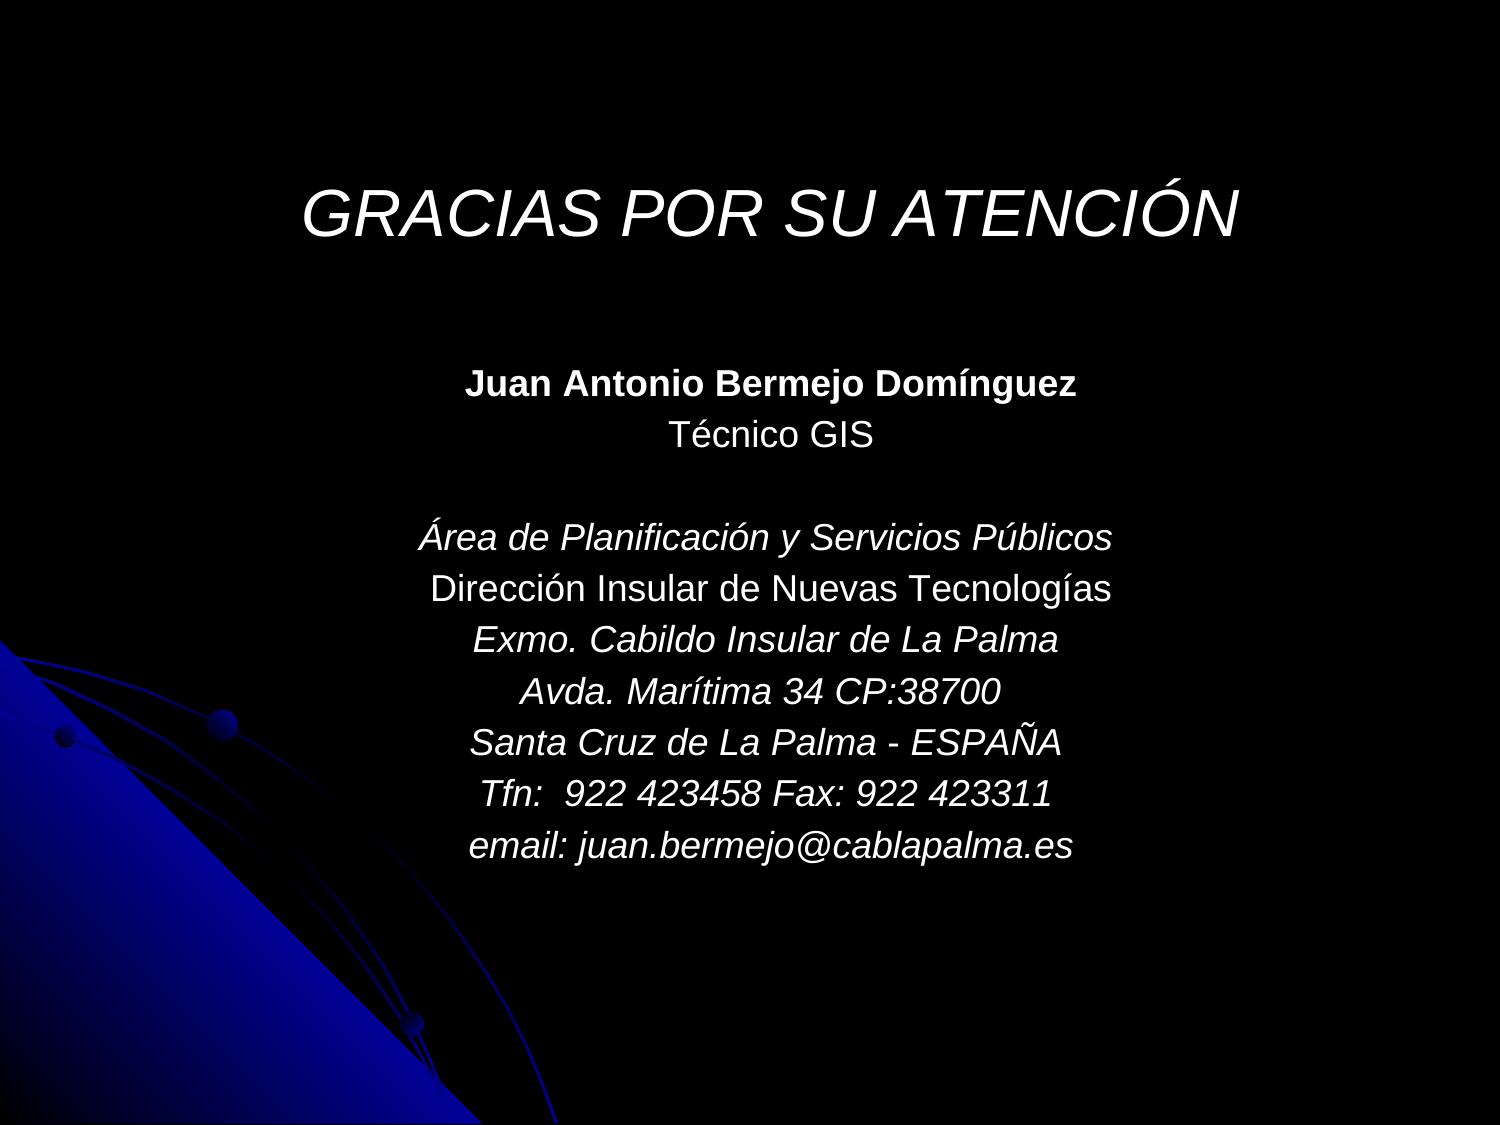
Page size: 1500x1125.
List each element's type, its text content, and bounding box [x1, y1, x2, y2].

list GRACIAS POR SU ATENCIÓN Juan Antonio Bermejo Domínguez Técnico GIS Área de Planificación y Servicios Públicos Dirección Insular de Nuevas Tecnologías Exmo. Cabildo Insular de La Palma Avda. Marítima 34 CP:38700 Santa Cruz de La Palma - ESPAÑA Tfn: 922 423458 Fax: 922 423311 email: juan.bermejo@cablapalma.es [67, 167, 1418, 916]
